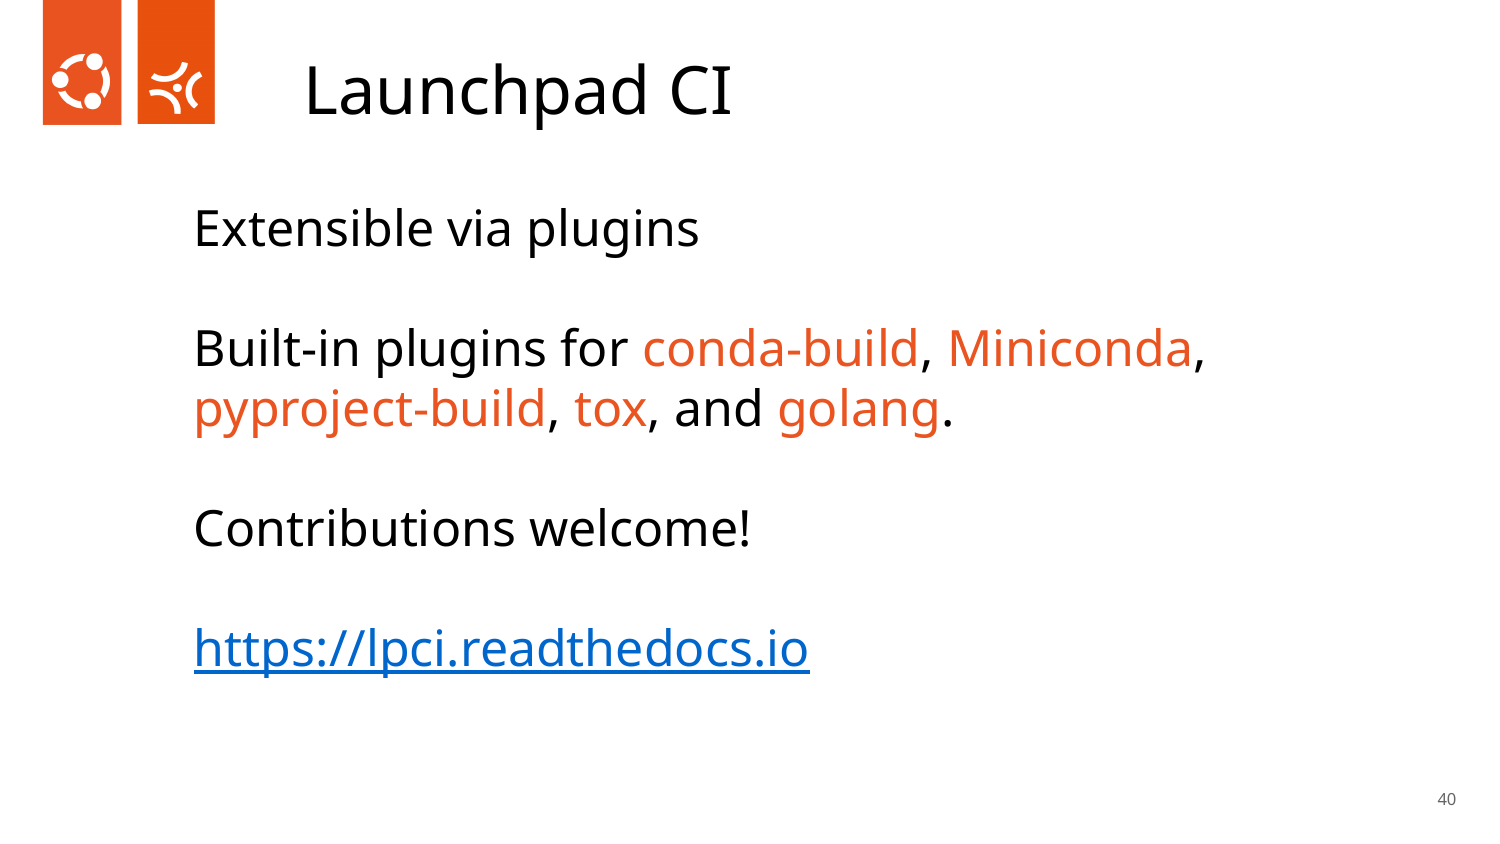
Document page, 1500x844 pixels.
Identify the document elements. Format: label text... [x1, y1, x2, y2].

text_box Extensible via plugins Built-in plugins for conda-build, Miniconda, pyproject-build, tox, and golang. Contributions welcome! https://lpci.readthedocs.io [178, 181, 1282, 712]
slide_number <number> [1381, 773, 1472, 839]
text_box Launchpad CI [288, 33, 1110, 141]
picture [137, 0, 216, 124]
